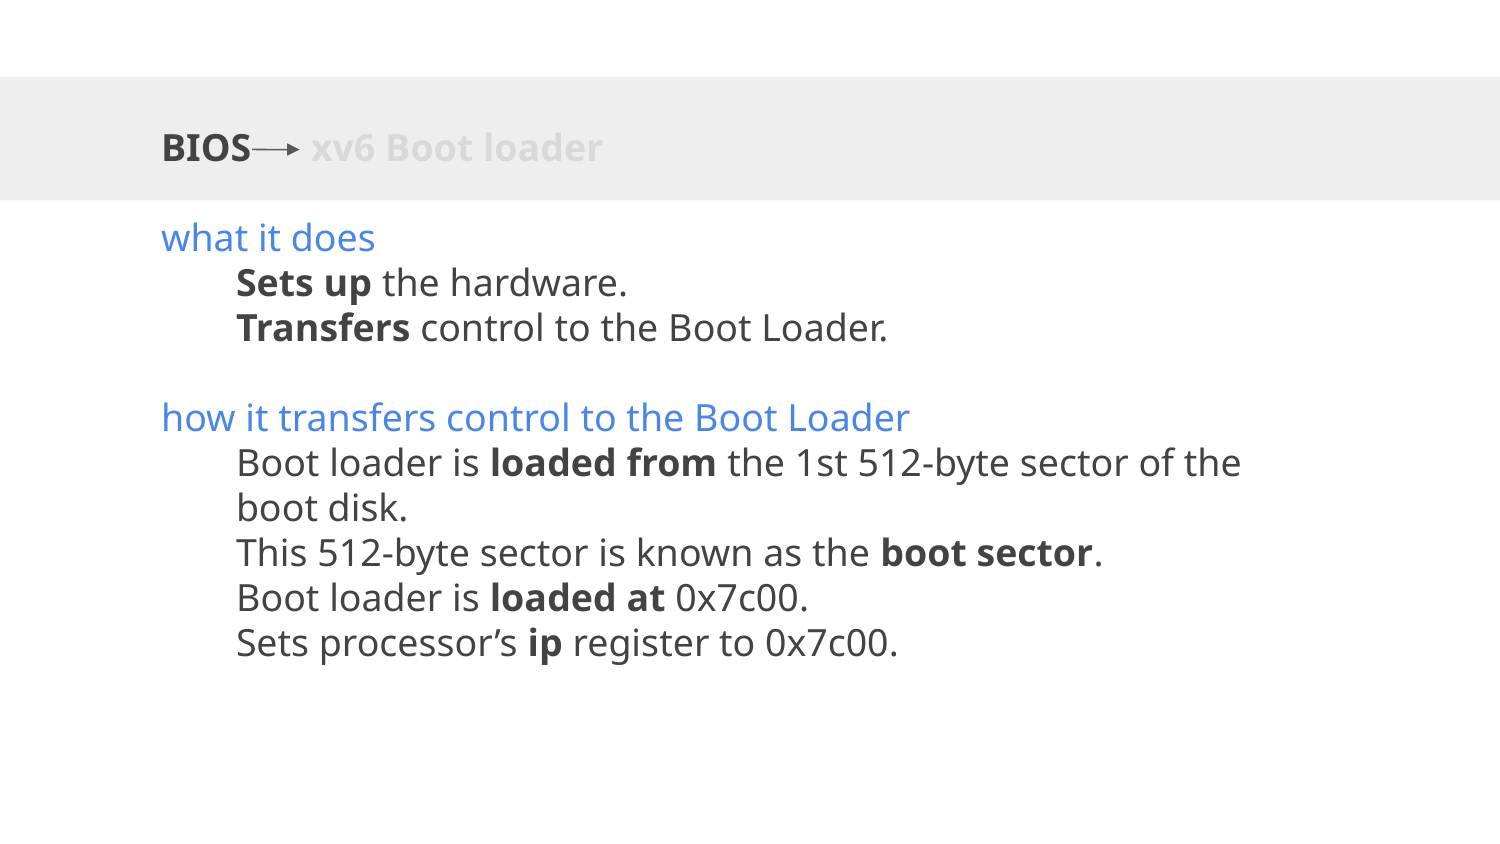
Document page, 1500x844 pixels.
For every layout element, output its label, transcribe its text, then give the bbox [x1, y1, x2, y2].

text_box [0, 77, 1500, 201]
text_box BIOS xv6 Boot loader what it does Sets up the hardware. Transfers control to the Boot Loader. how it transfers control to the Boot Loader Boot loader is loaded from the 1st 512-byte sector of the boot disk. This 512-byte sector is known as the boot sector. Boot loader is loaded at 0x7c00. Sets processor’s ip register to 0x7c00. [145, 108, 1331, 601]
